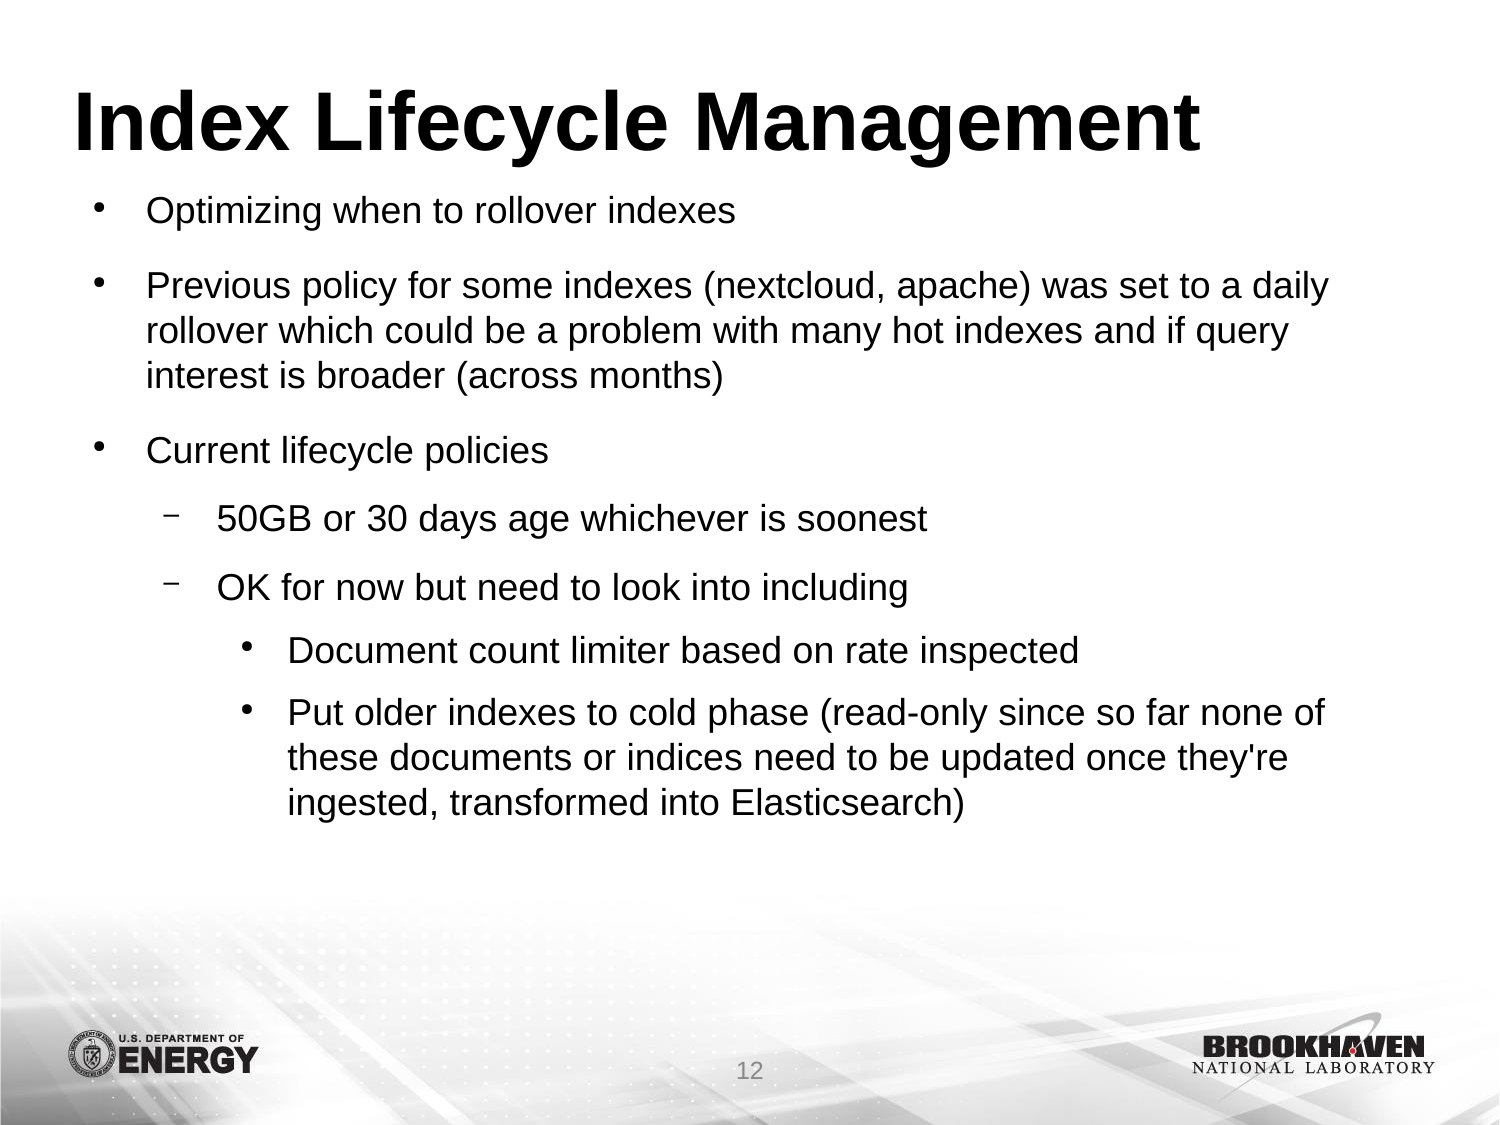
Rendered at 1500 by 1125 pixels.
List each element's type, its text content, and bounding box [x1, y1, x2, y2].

slide_number <number> [581, 1039, 919, 1100]
picture [0, 0, 1500, 1125]
list Optimizing when to rollover indexes Previous policy for some indexes (nextcloud, apache) was set to a daily rollover which could be a problem with many hot indexes and if query interest is broader (across months) Current lifecycle policies 50GB or 30 days age whichever is soonest OK for now but need to look into including Document count limiter based on rate inspected Put older indexes to cold phase (read-only since so far none of these documents or indices need to be updated once they're ingested, transformed into Elasticsearch) [60, 179, 1427, 1051]
title Index Lifecycle Management [58, 59, 1425, 180]
